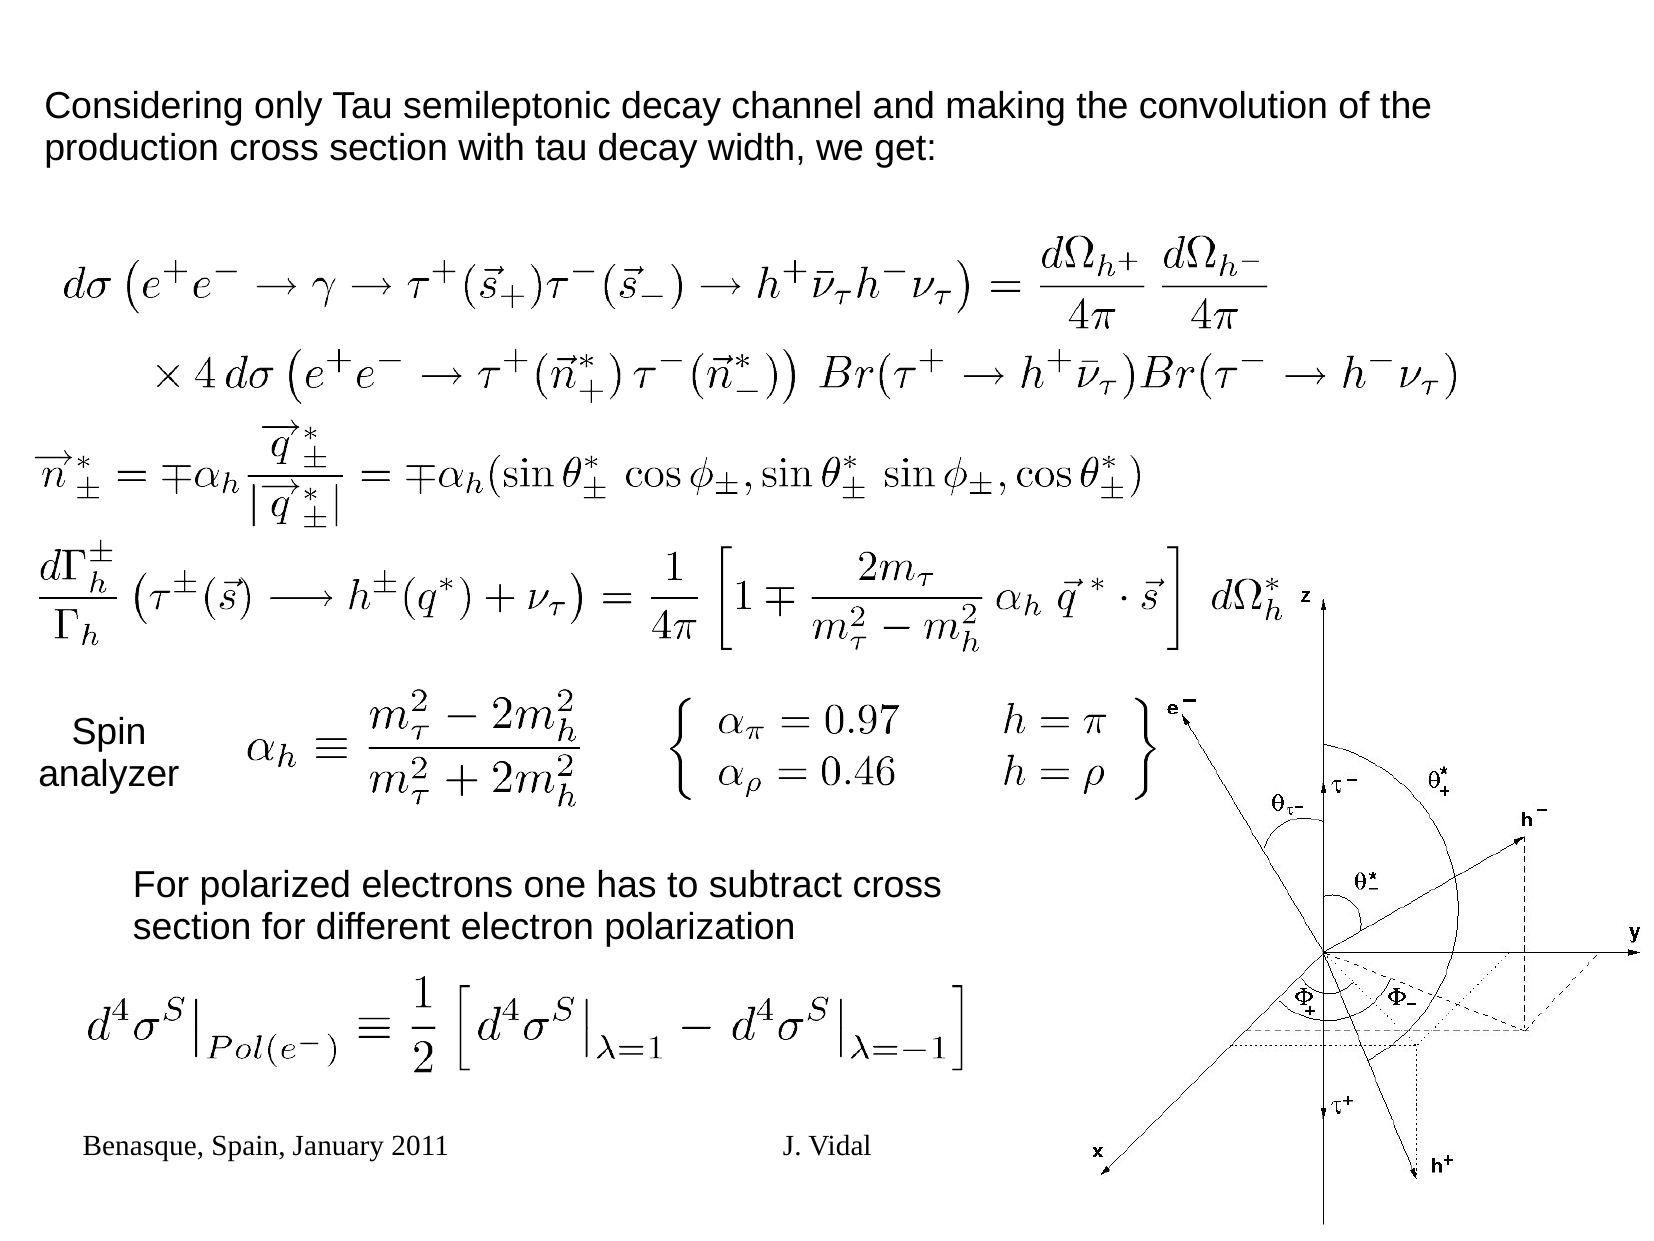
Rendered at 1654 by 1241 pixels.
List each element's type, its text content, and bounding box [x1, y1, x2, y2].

picture [242, 686, 586, 810]
picture [35, 537, 1642, 1225]
text_box For polarized electrons one has to subtract cross section for different electron polarization [118, 856, 1063, 956]
text_box Spin analyzer [23, 702, 194, 802]
text_box Considering only Tau semileptonic decay channel and making the convolution of the production cross section with tau decay width, we get: [29, 76, 1595, 176]
picture [29, 343, 1464, 536]
picture [82, 970, 976, 1075]
picture [59, 232, 1272, 331]
